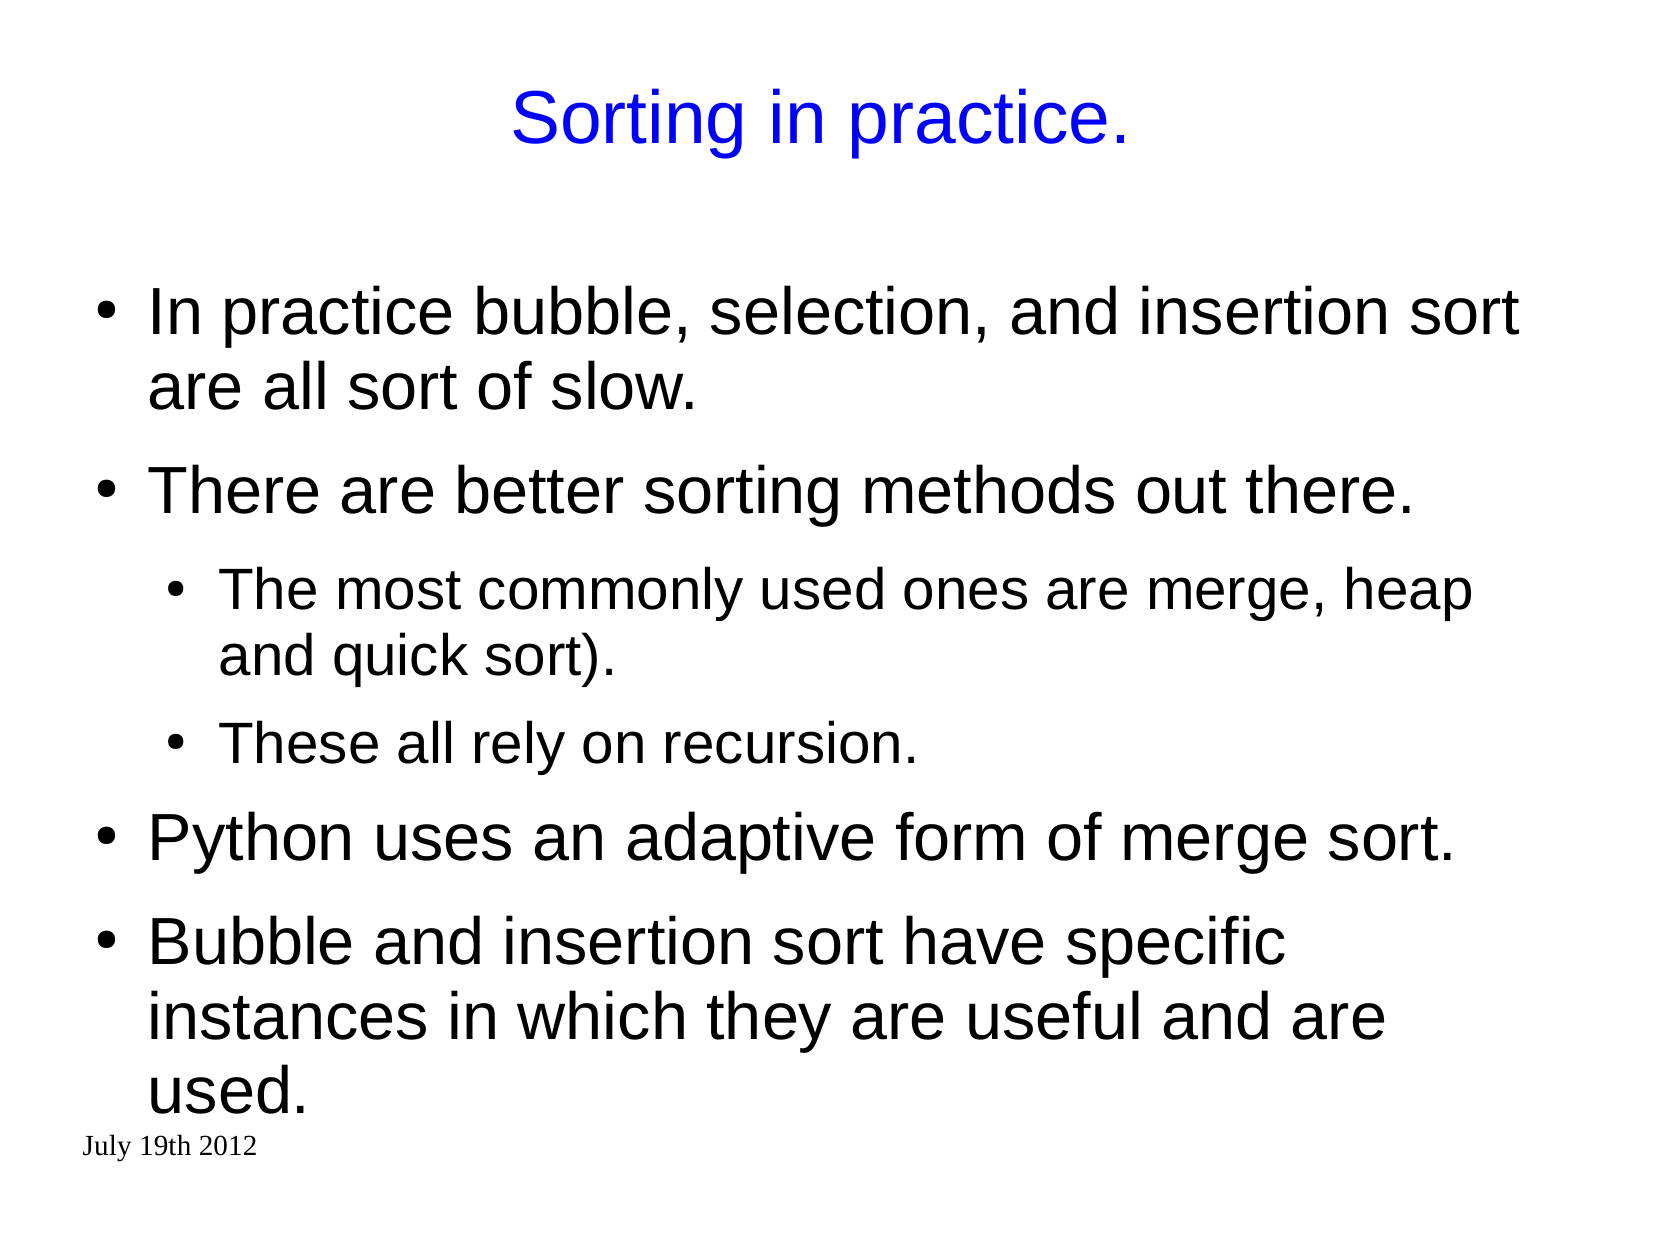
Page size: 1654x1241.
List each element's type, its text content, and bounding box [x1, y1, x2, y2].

list In practice bubble, selection, and insertion sort are all sort of slow. There are better sorting methods out there. The most commonly used ones are merge, heap and quick sort). These all rely on recursion. Python uses an adaptive form of merge sort. Bubble and insertion sort have specific instances in which they are useful and are used. [76, 274, 1565, 1127]
title Sorting in practice. [76, 58, 1565, 178]
